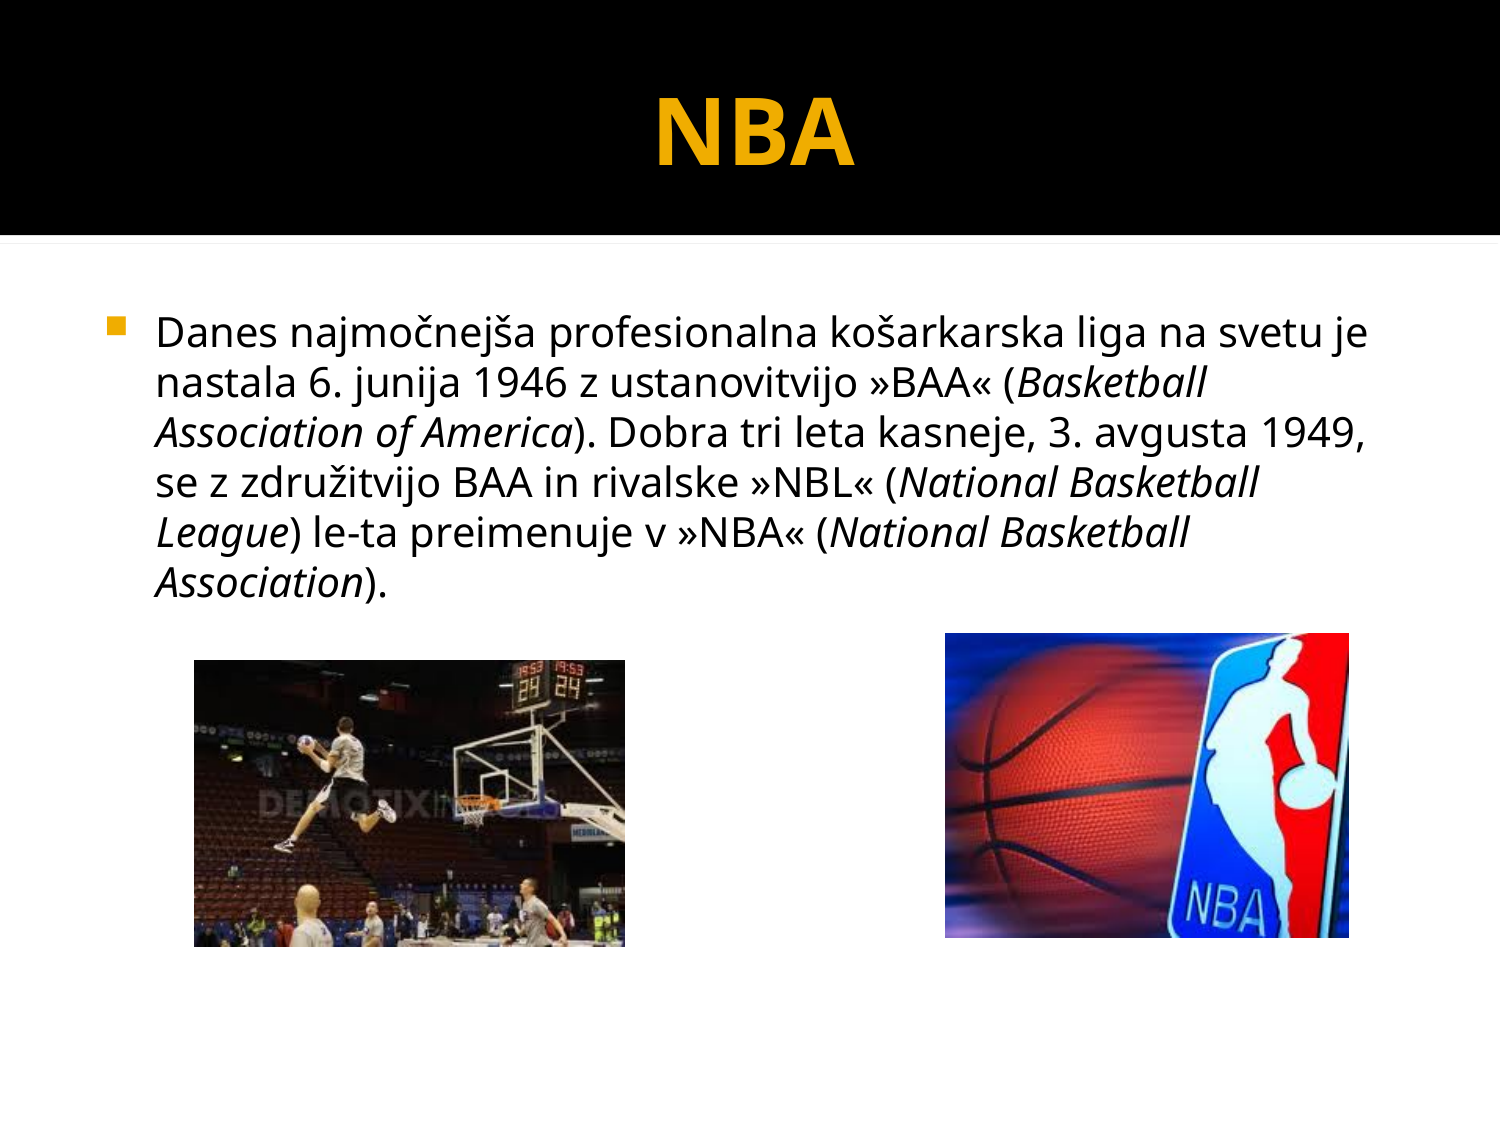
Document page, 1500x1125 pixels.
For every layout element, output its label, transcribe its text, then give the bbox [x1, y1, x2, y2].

list Danes najmočnejša profesionalna košarkarska liga na svetu je nastala 6. junija 1946 z ustanovitvijo »BAA« (Basketball Association of America). Dobra tri leta kasneje, 3. avgusta 1949, se z združitvijo BAA in rivalske »NBL« (National Basketball League) le-ta preimenuje v »NBA« (National Basketball Association). [75, 291, 1425, 1050]
picture [945, 633, 1349, 938]
picture [194, 660, 625, 947]
title NBA [75, 25, 1425, 231]
